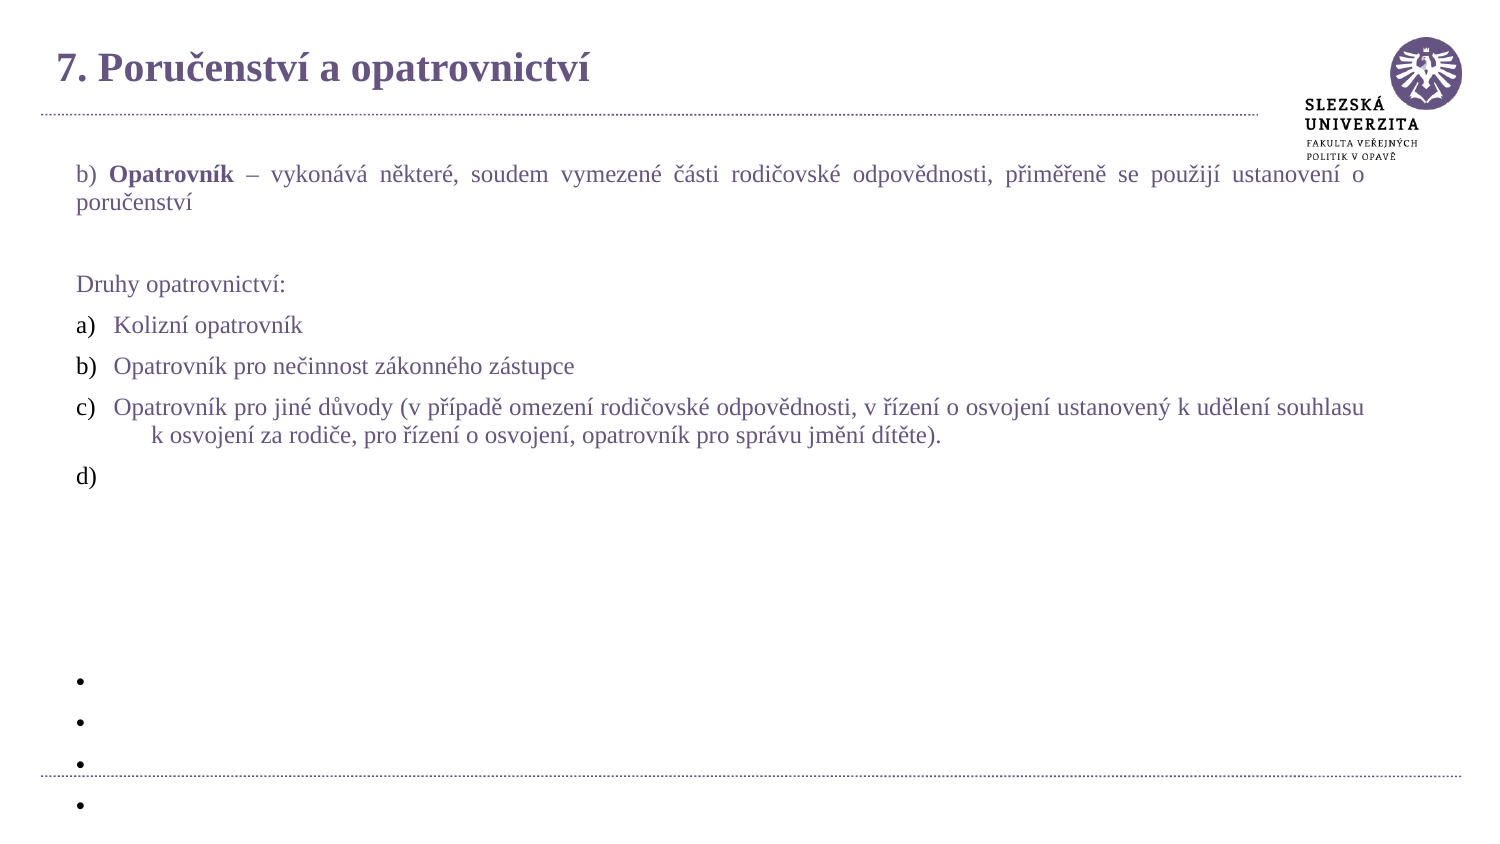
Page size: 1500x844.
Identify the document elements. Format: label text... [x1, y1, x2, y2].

title 7. Poručenství a opatrovnictví [41, 32, 1220, 116]
text_box b) Opatrovník – vykonává některé, soudem vymezené části rodičovské odpovědnosti, přiměřeně se použijí ustanovení o poručenství Druhy opatrovnictví: Kolizní opatrovník Opatrovník pro nečinnost zákonného zástupce Opatrovník pro jiné důvody (v případě omezení rodičovské odpovědnosti, v řízení o osvojení ustanovený k udělení souhlasu k osvojení za rodiče, pro řízení o osvojení, opatrovník pro správu jmění dítěte). [61, 152, 1382, 775]
